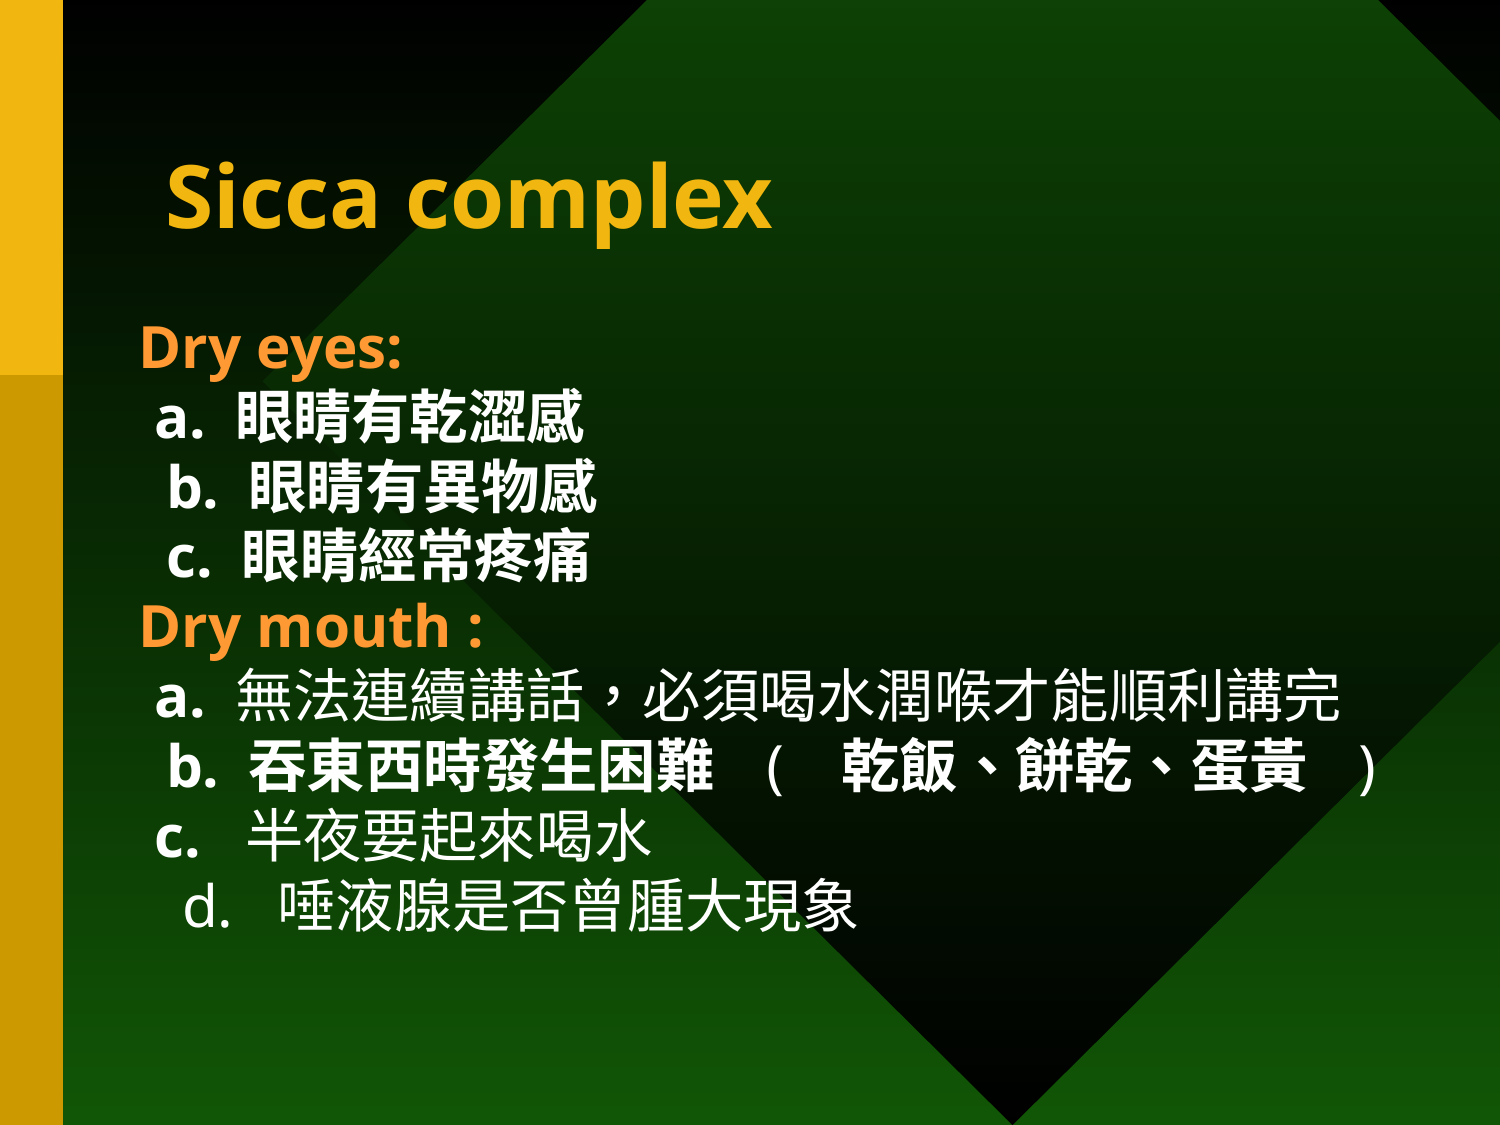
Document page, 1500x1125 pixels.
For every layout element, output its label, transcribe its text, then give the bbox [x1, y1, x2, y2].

title Sicca complex [150, 99, 1388, 288]
list Dry eyes: a. 眼睛有乾澀感 b. 眼睛有異物感 c. 眼睛經常疼痛 Dry mouth : a. 無法連續講話，必須喝水潤喉才能順利講完 b. 吞東西時發生困難 ( 乾飯、餅乾、蛋黃 ) c. 半夜要起來喝水 d. 唾液腺是否曾腫大現象 [123, 302, 1424, 976]
